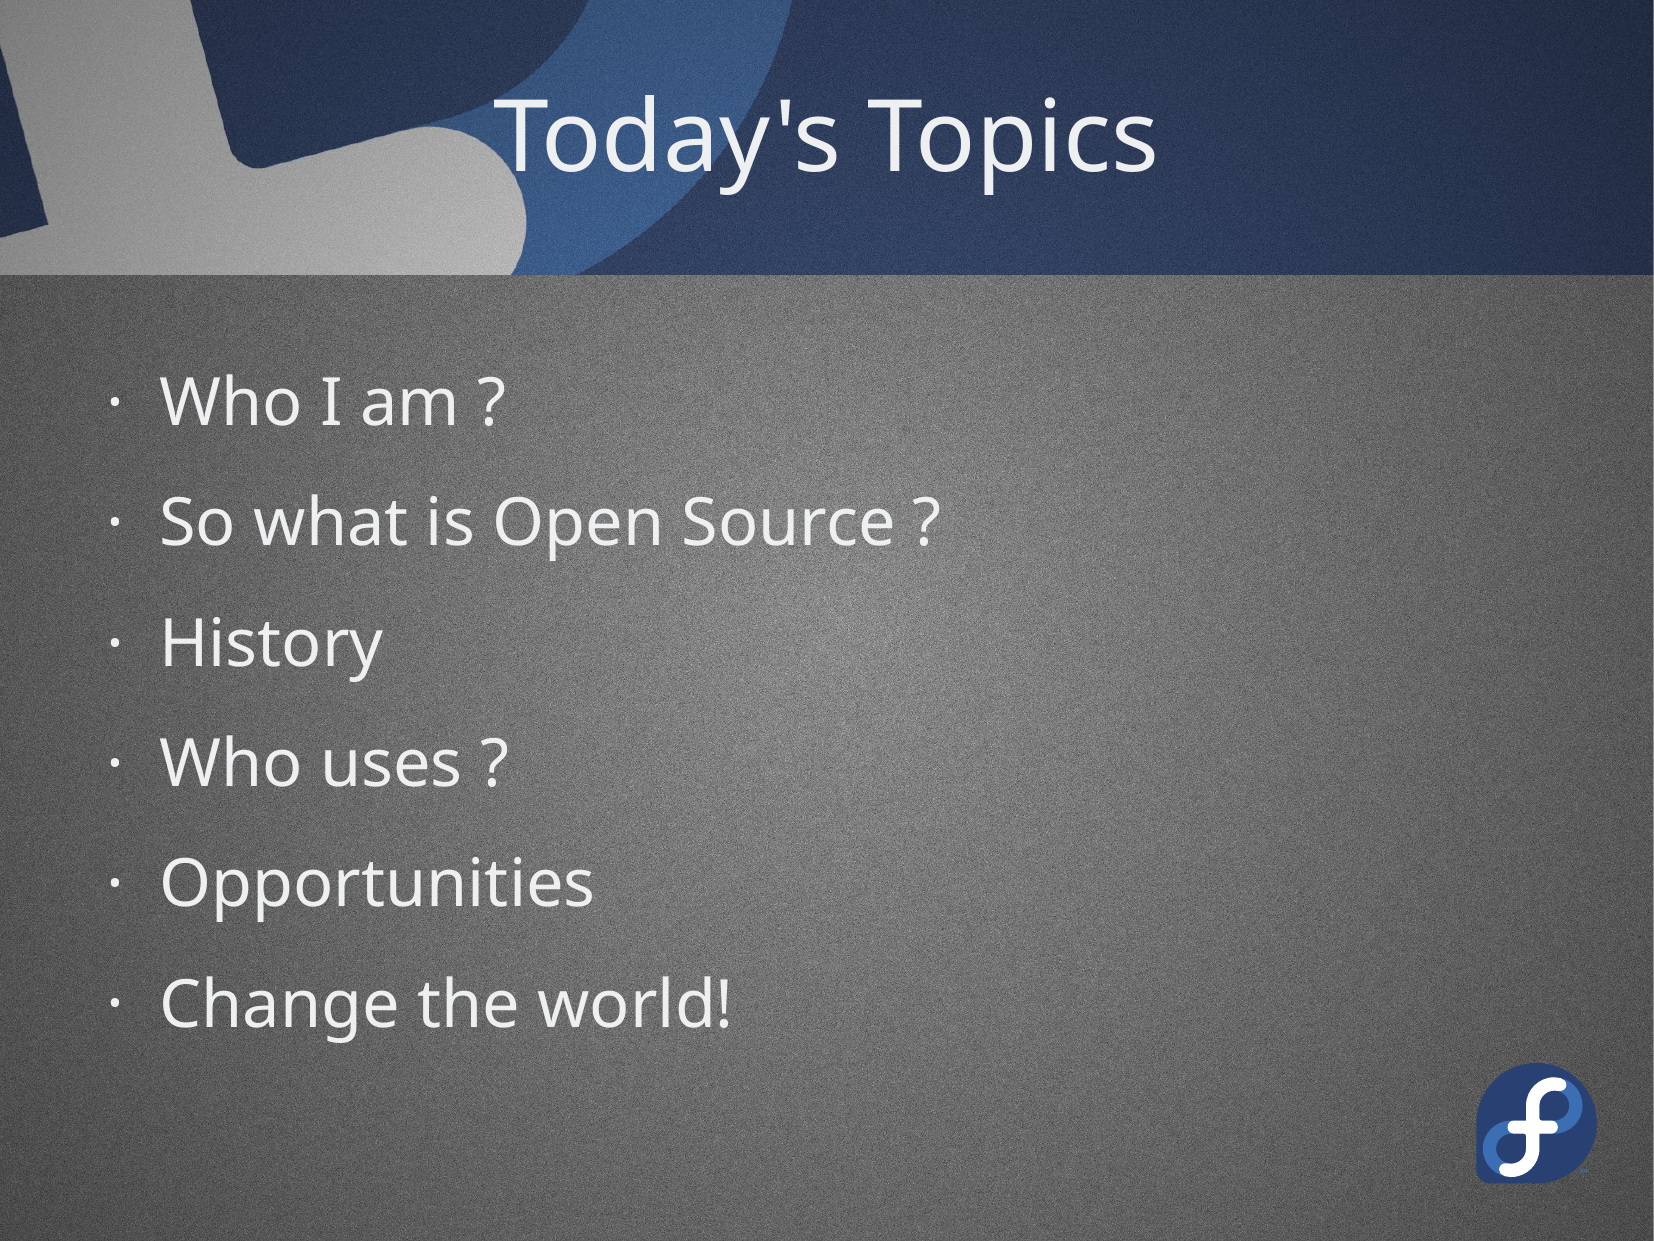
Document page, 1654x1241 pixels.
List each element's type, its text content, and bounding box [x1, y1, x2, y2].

title Today's Topics [88, 29, 1565, 237]
picture [0, 0, 1654, 1241]
list Who I am ? So what is Open Source ? History Who uses ? Opportunities Change the world! [88, 354, 1565, 1063]
